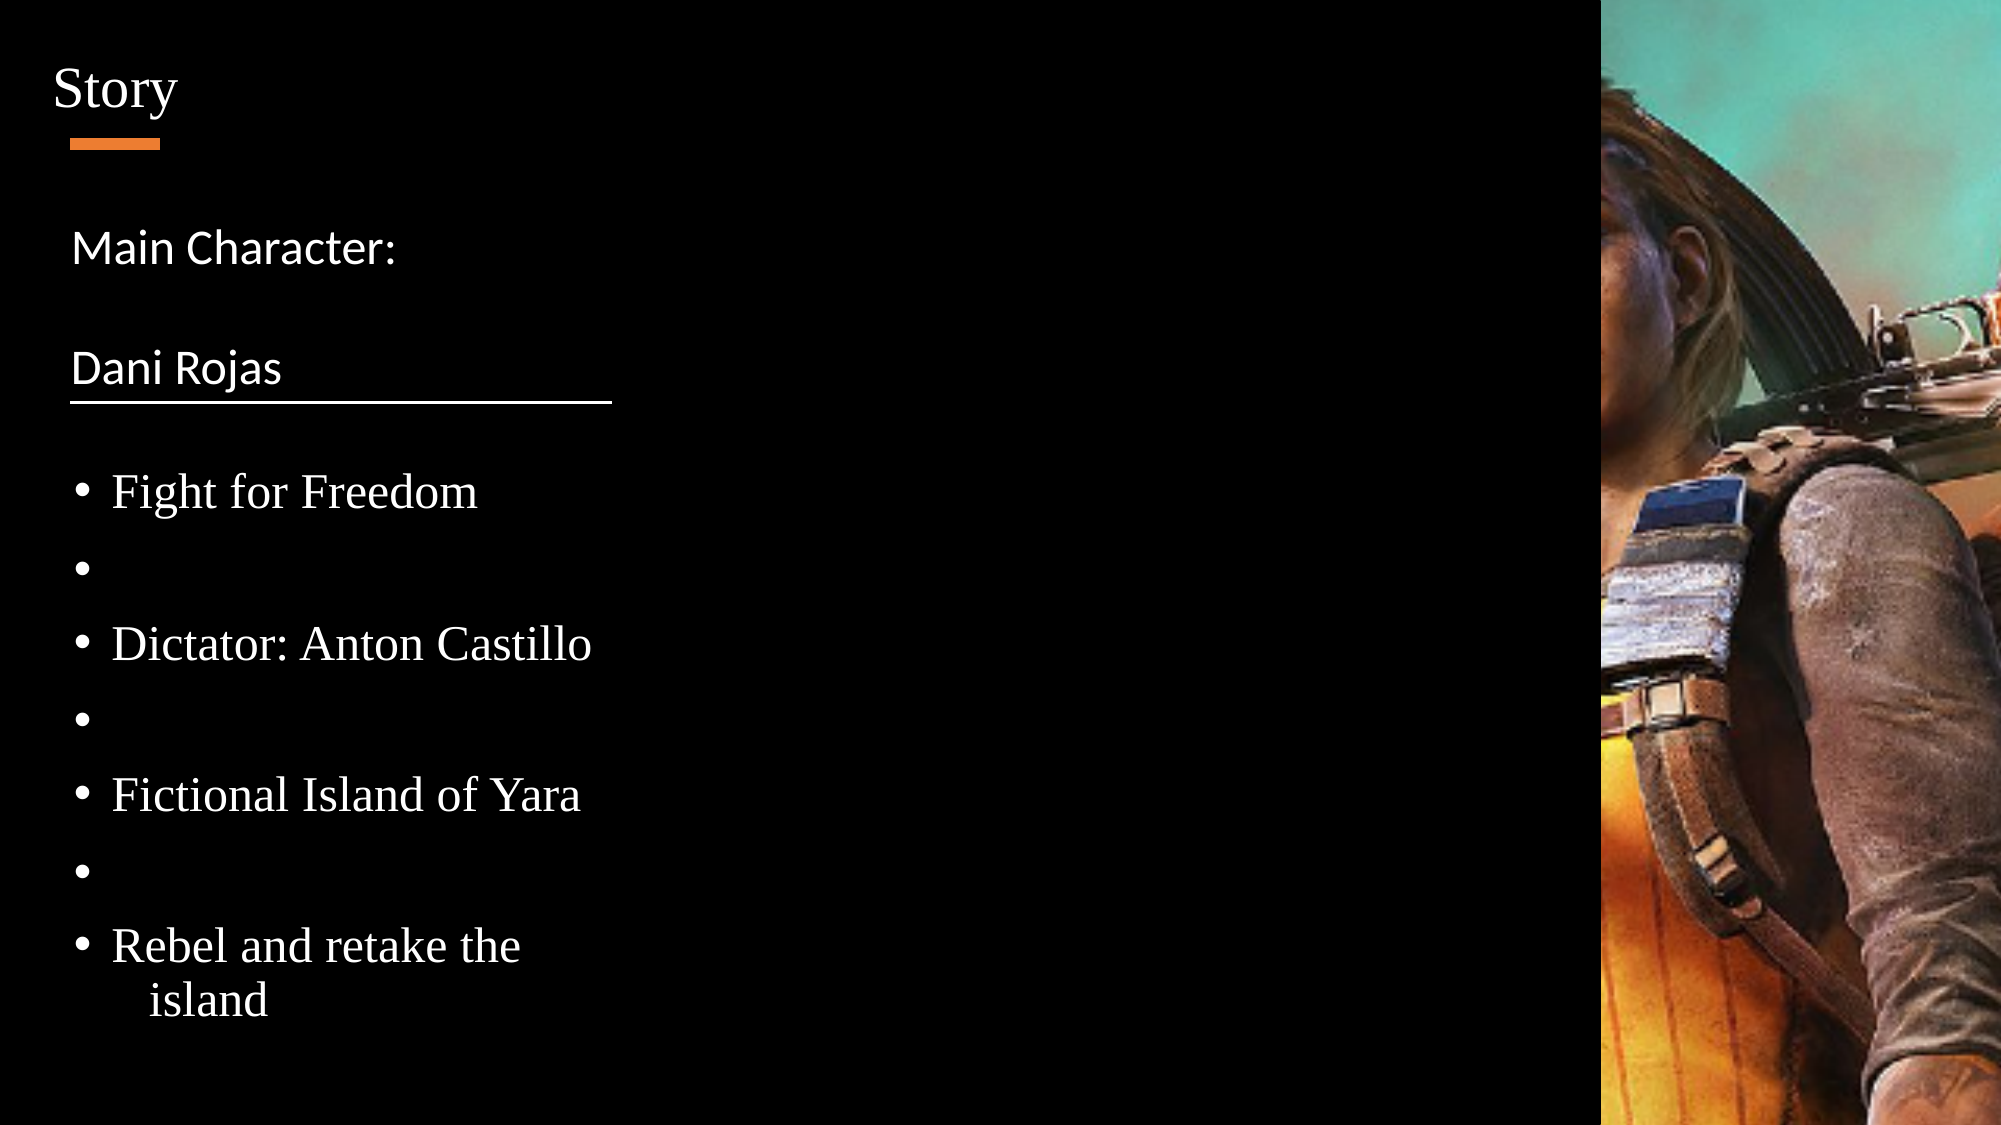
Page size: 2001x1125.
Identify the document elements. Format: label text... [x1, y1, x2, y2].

picture [1601, 0, 2000, 1125]
title Story [37, 0, 602, 128]
list Fight for Freedom Dictator: Anton Castillo Fictional Island of Yara Rebel and retake the island [58, 457, 612, 1063]
text_box Main Character: Dani Rojas [55, 207, 776, 404]
text_box [0, 0, 1601, 1125]
